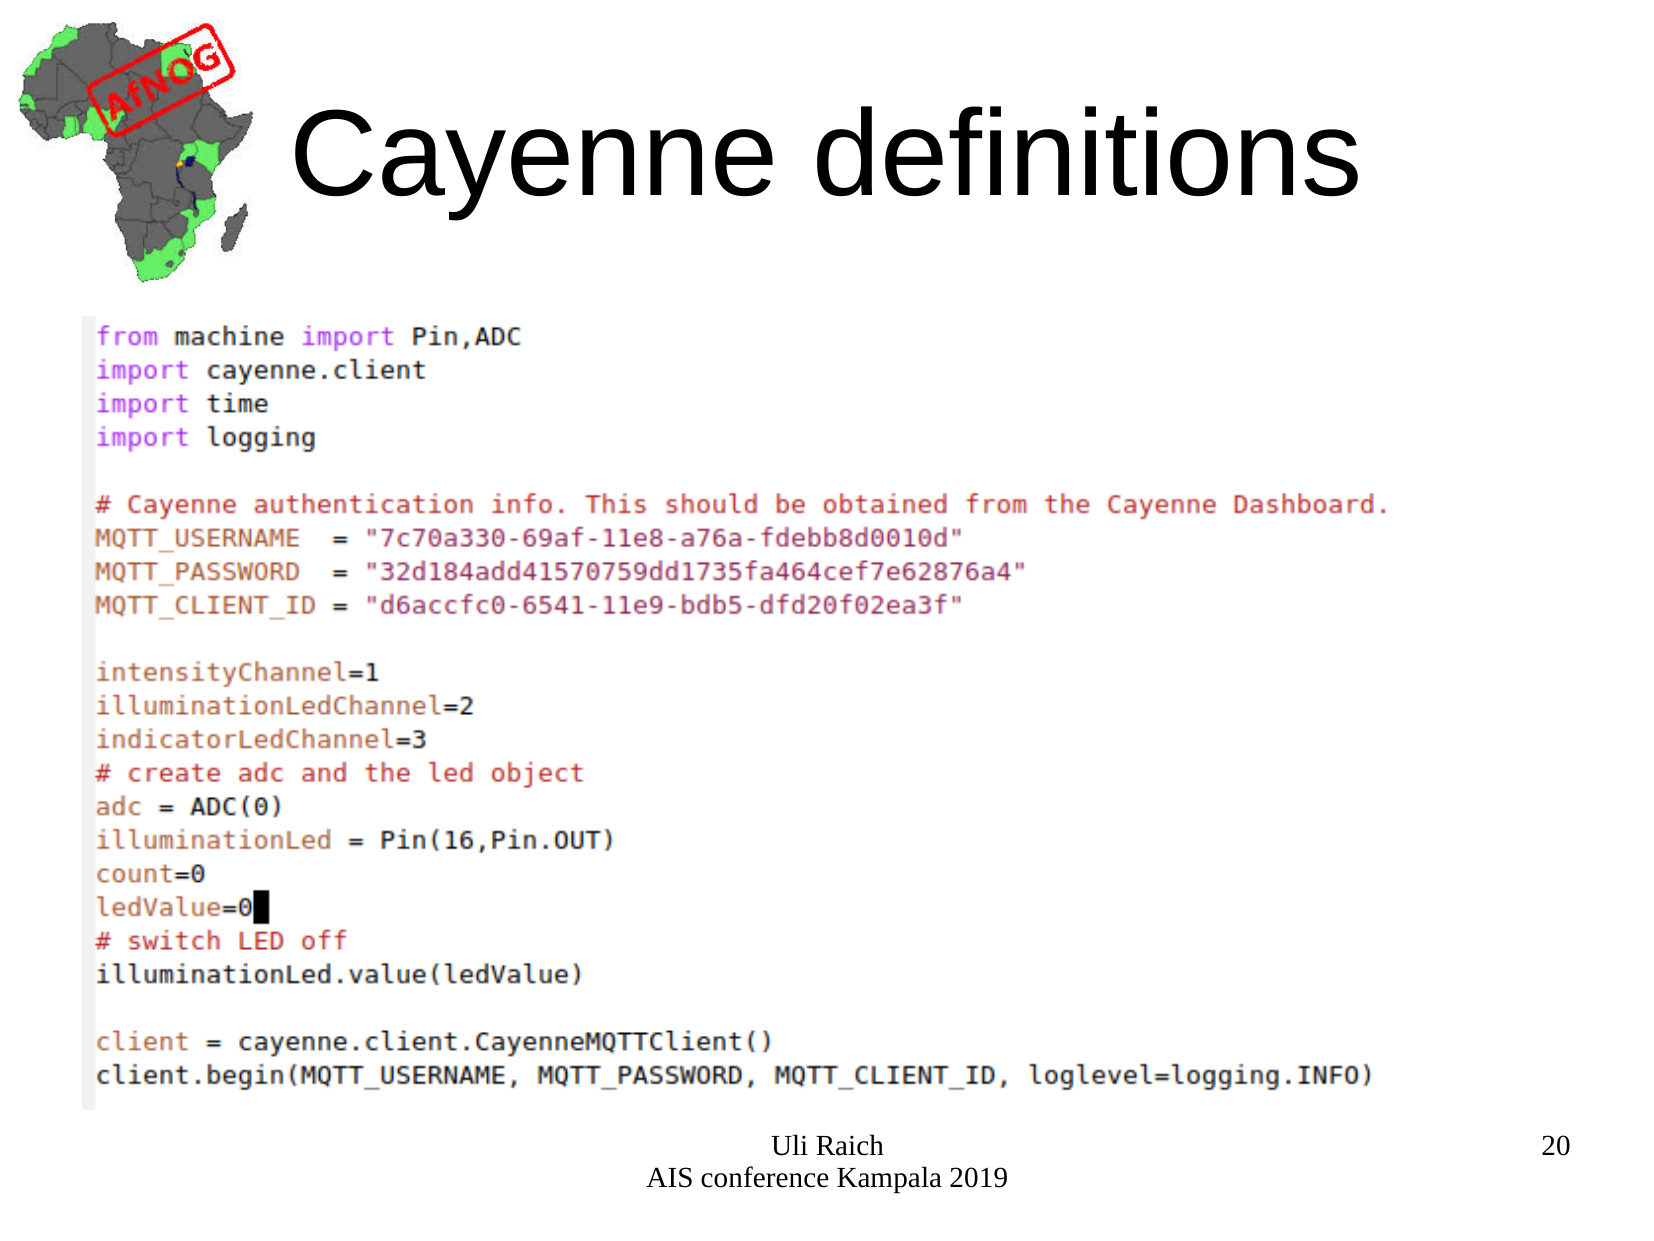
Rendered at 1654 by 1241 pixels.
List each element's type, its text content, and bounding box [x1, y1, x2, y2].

title Cayenne definitions [82, 49, 1571, 257]
picture [9, 0, 259, 291]
picture [82, 316, 1654, 1111]
